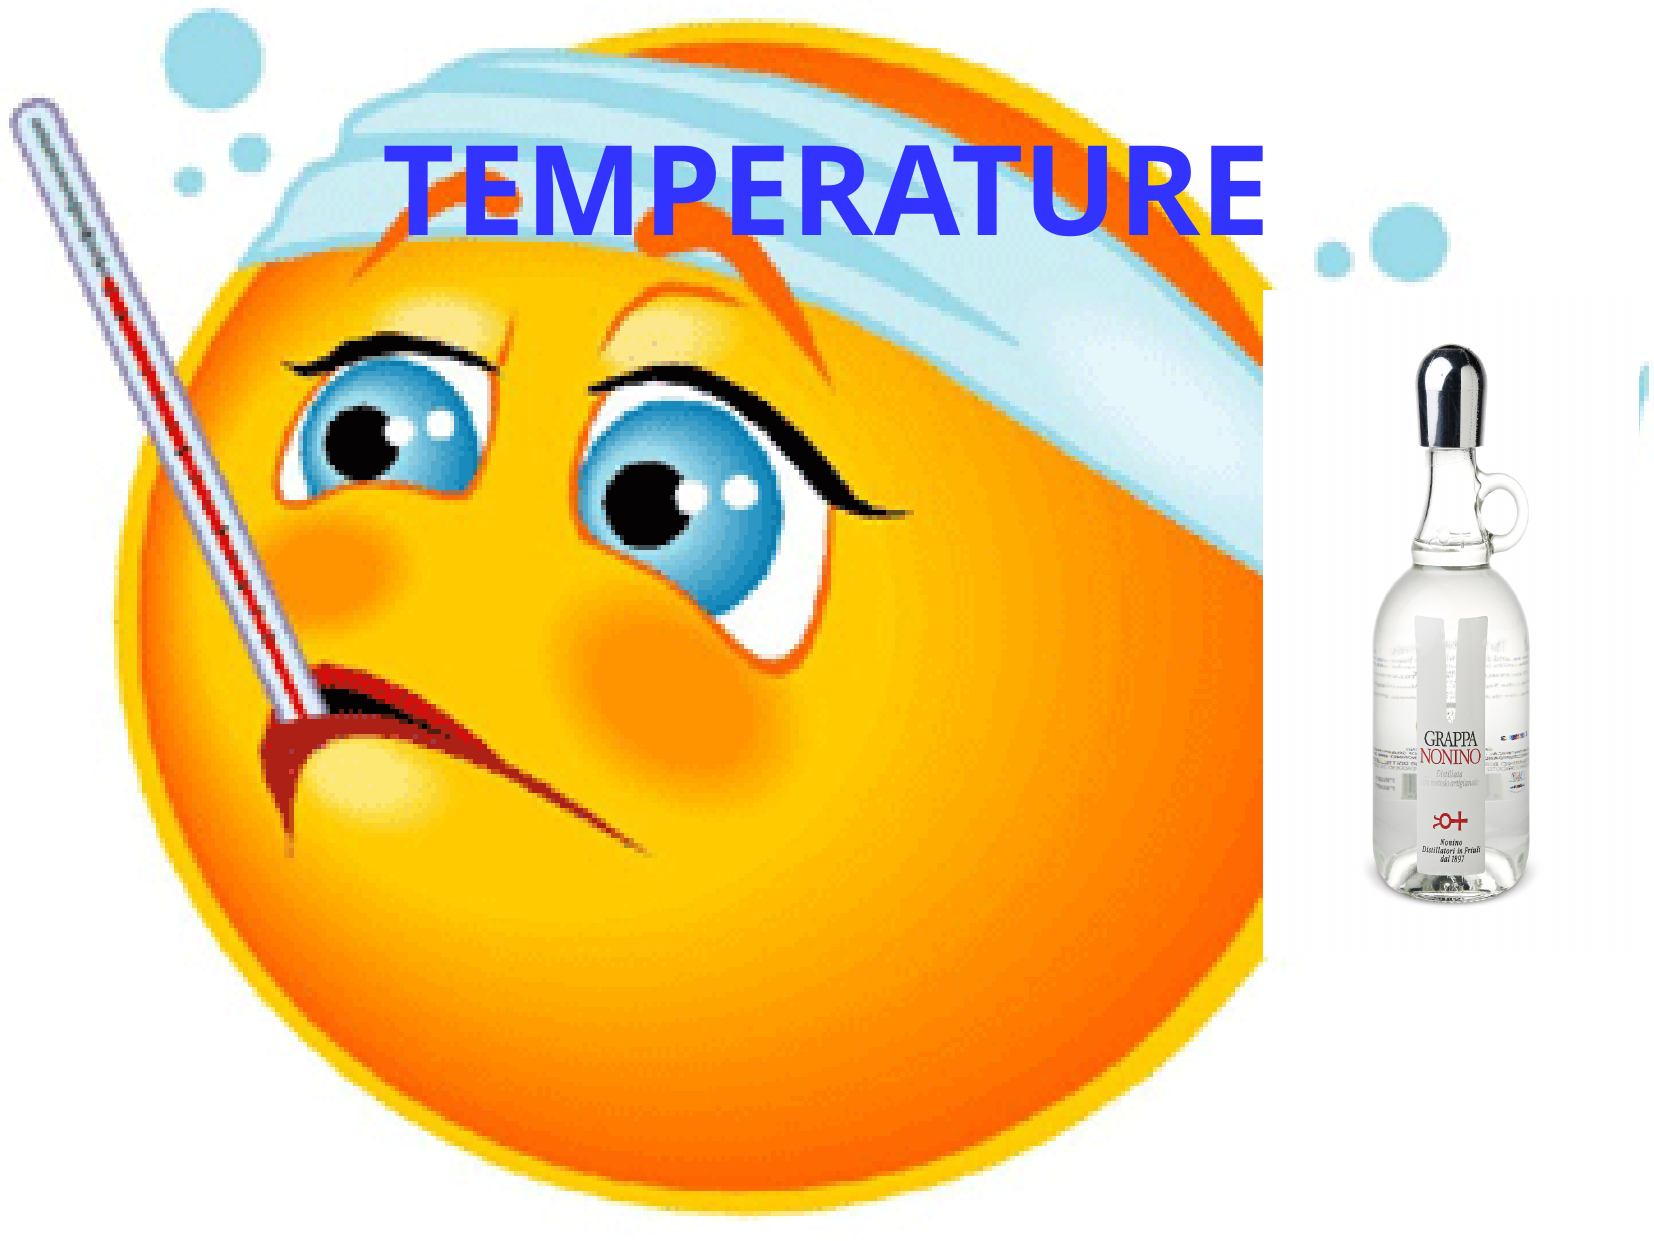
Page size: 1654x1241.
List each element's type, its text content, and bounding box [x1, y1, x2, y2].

title TEMPERATURE [113, 65, 1540, 306]
picture [0, 0, 1654, 1241]
